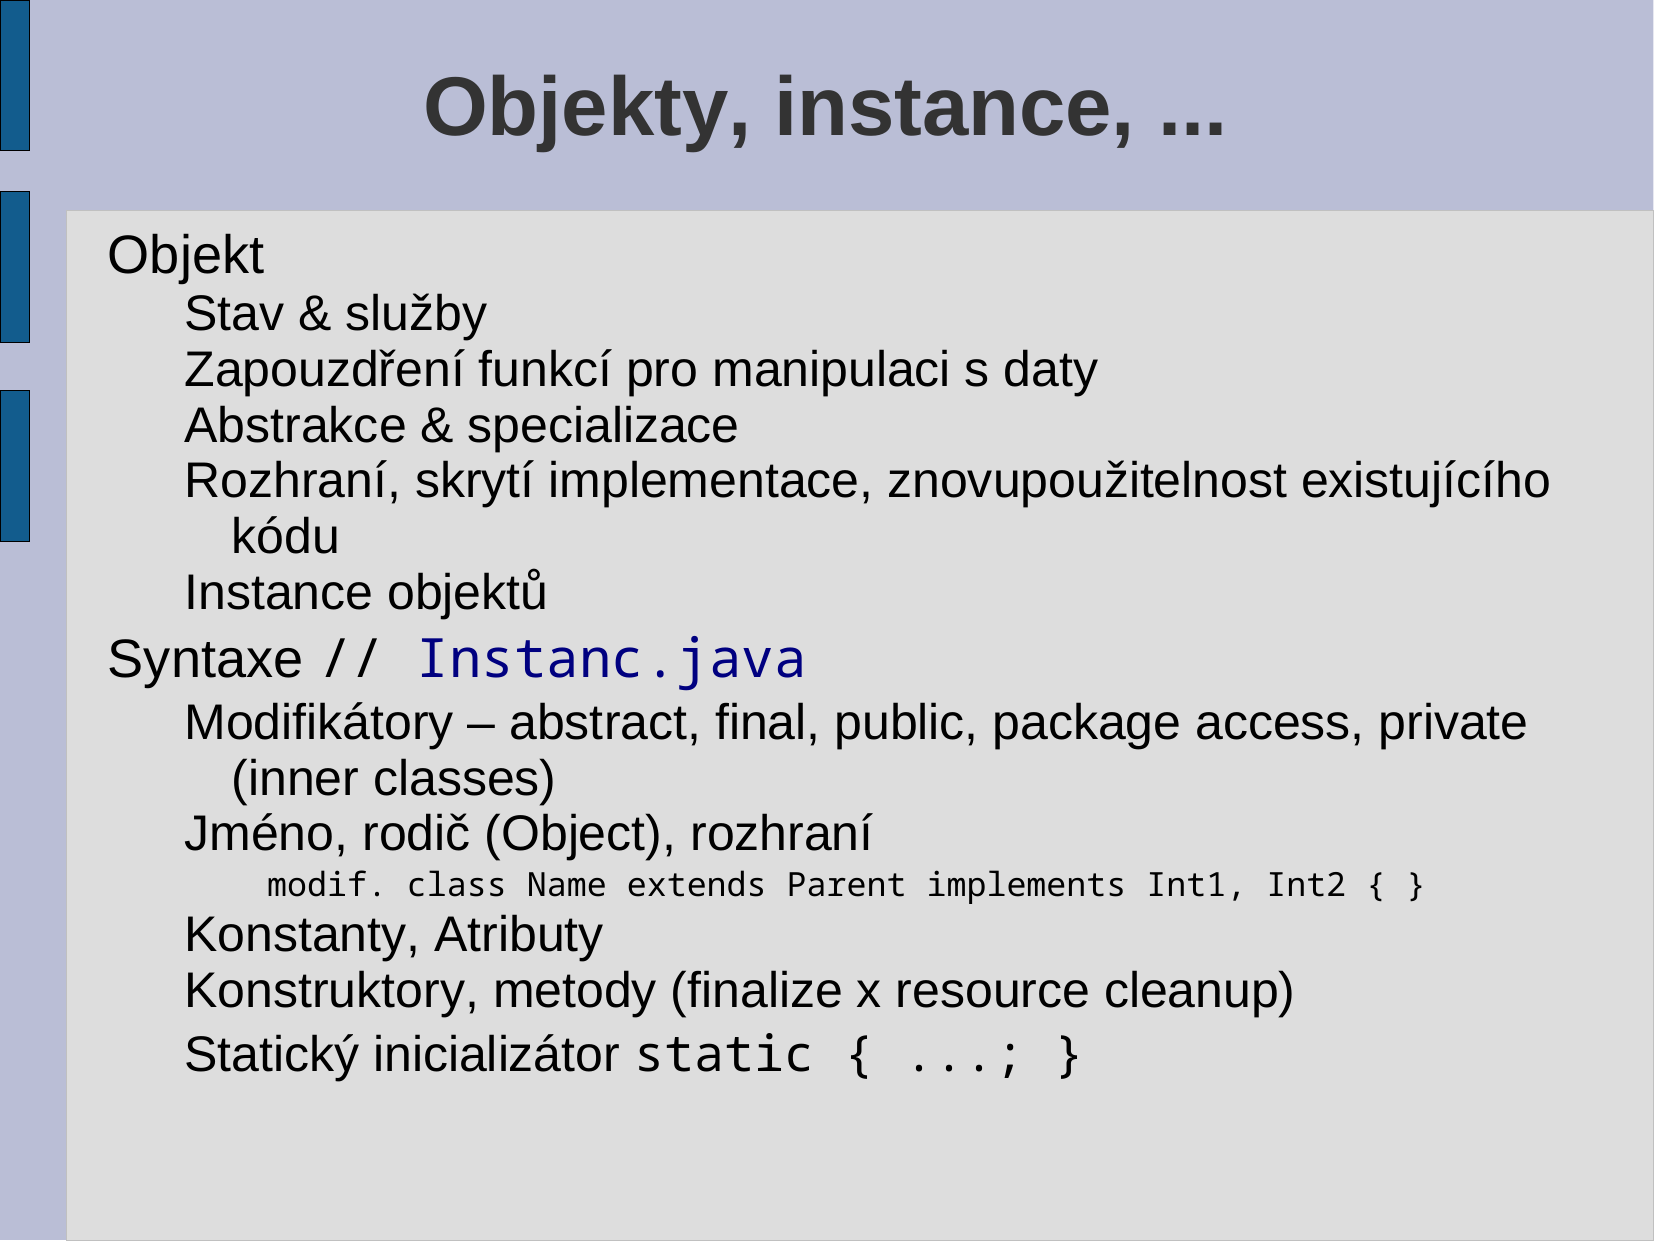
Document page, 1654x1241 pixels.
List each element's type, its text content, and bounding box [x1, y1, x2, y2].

title Objekty, instance, ... [120, 17, 1533, 196]
list Objekt Stav & služby Zapouzdření funkcí pro manipulaci s daty Abstrakce & specializace Rozhraní, skrytí implementace, znovupoužitelnost existujícího kódu Instance objektů Syntaxe // Instanc.java Modifikátory – abstract, final, public, package access, private (inner classes) Jméno, rodič (Object), rozhraní modif. class Name extends Parent implements Int1, Int2 { } Konstanty, Atributy Konstruktory, metody (finalize x resource cleanup) Statický inicializátor static { ...; } [90, 225, 1576, 1171]
